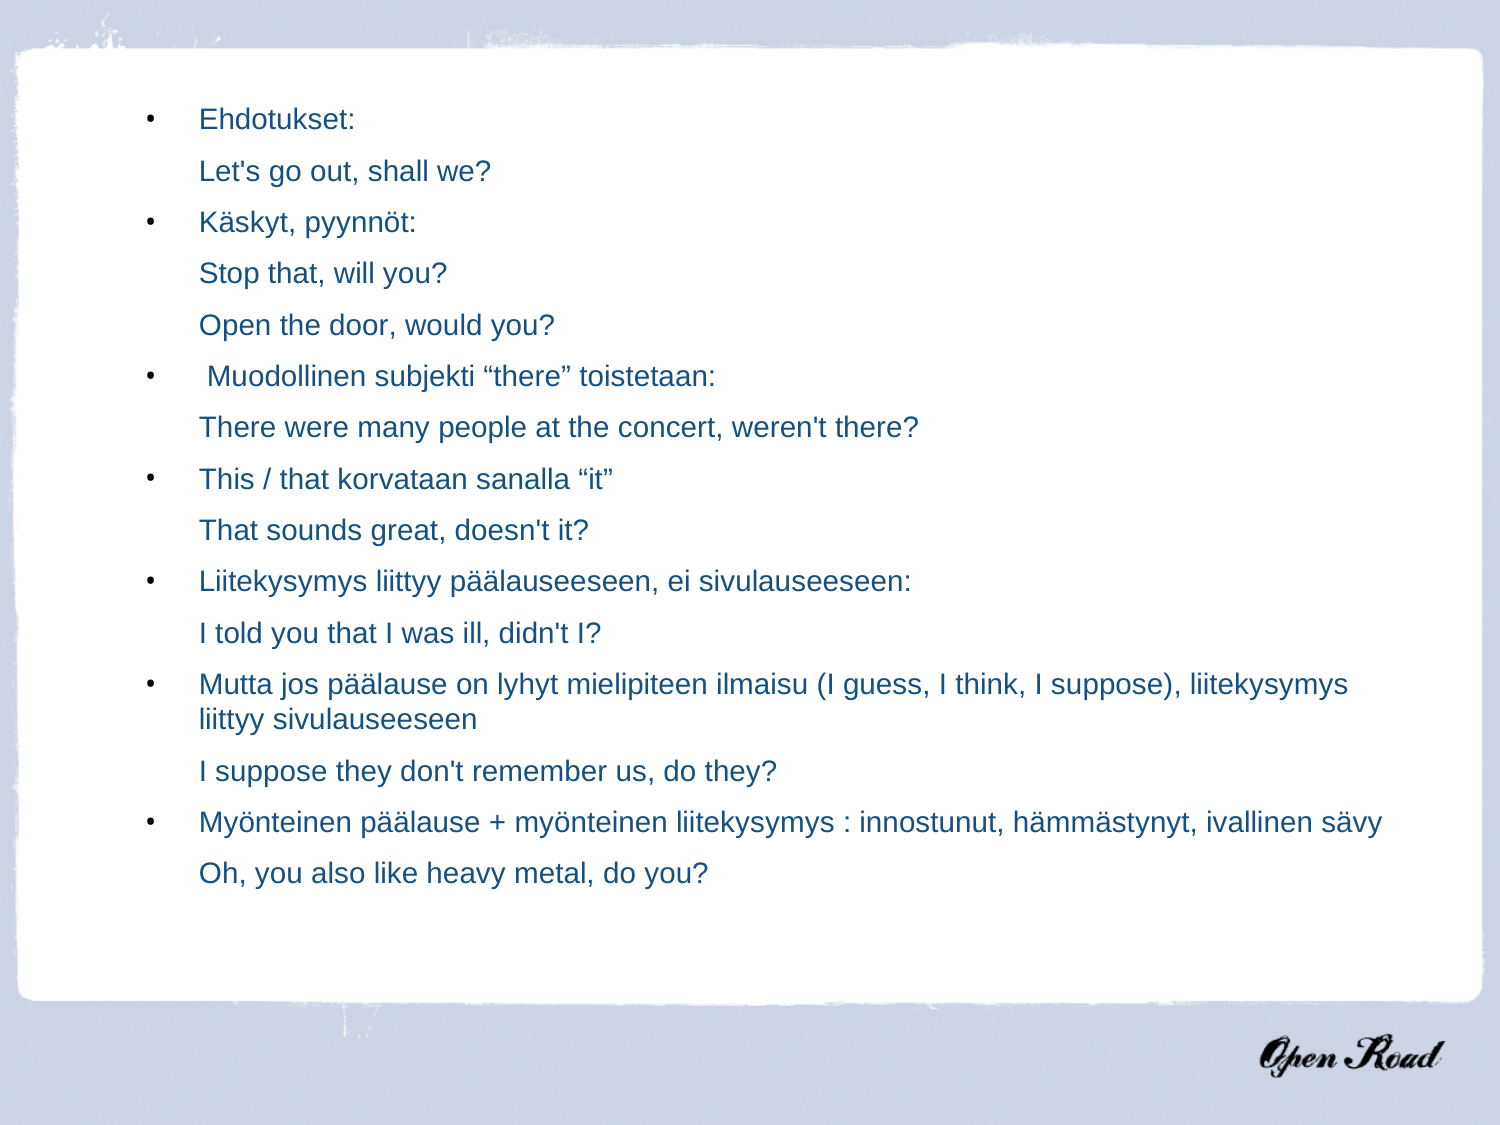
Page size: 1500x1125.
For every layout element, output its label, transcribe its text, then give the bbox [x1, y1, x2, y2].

list Ehdotukset: Let's go out, shall we? Käskyt, pyynnöt: Stop that, will you? Open the door, would you? Muodollinen subjekti “there” toistetaan: There were many people at the concert, weren't there? This / that korvataan sanalla “it” That sounds great, doesn't it? Liitekysymys liittyy päälauseeseen, ei sivulauseeseen: I told you that I was ill, didn't I? Mutta jos päälause on lyhyt mielipiteen ilmaisu (I guess, I think, I suppose), liitekysymys liittyy sivulauseeseen I suppose they don't remember us, do they? Myönteinen päälause + myönteinen liitekysymys : innostunut, hämmästynyt, ivallinen sävy Oh, you also like heavy metal, do you? [130, 92, 1406, 910]
picture [0, 0, 1500, 1125]
